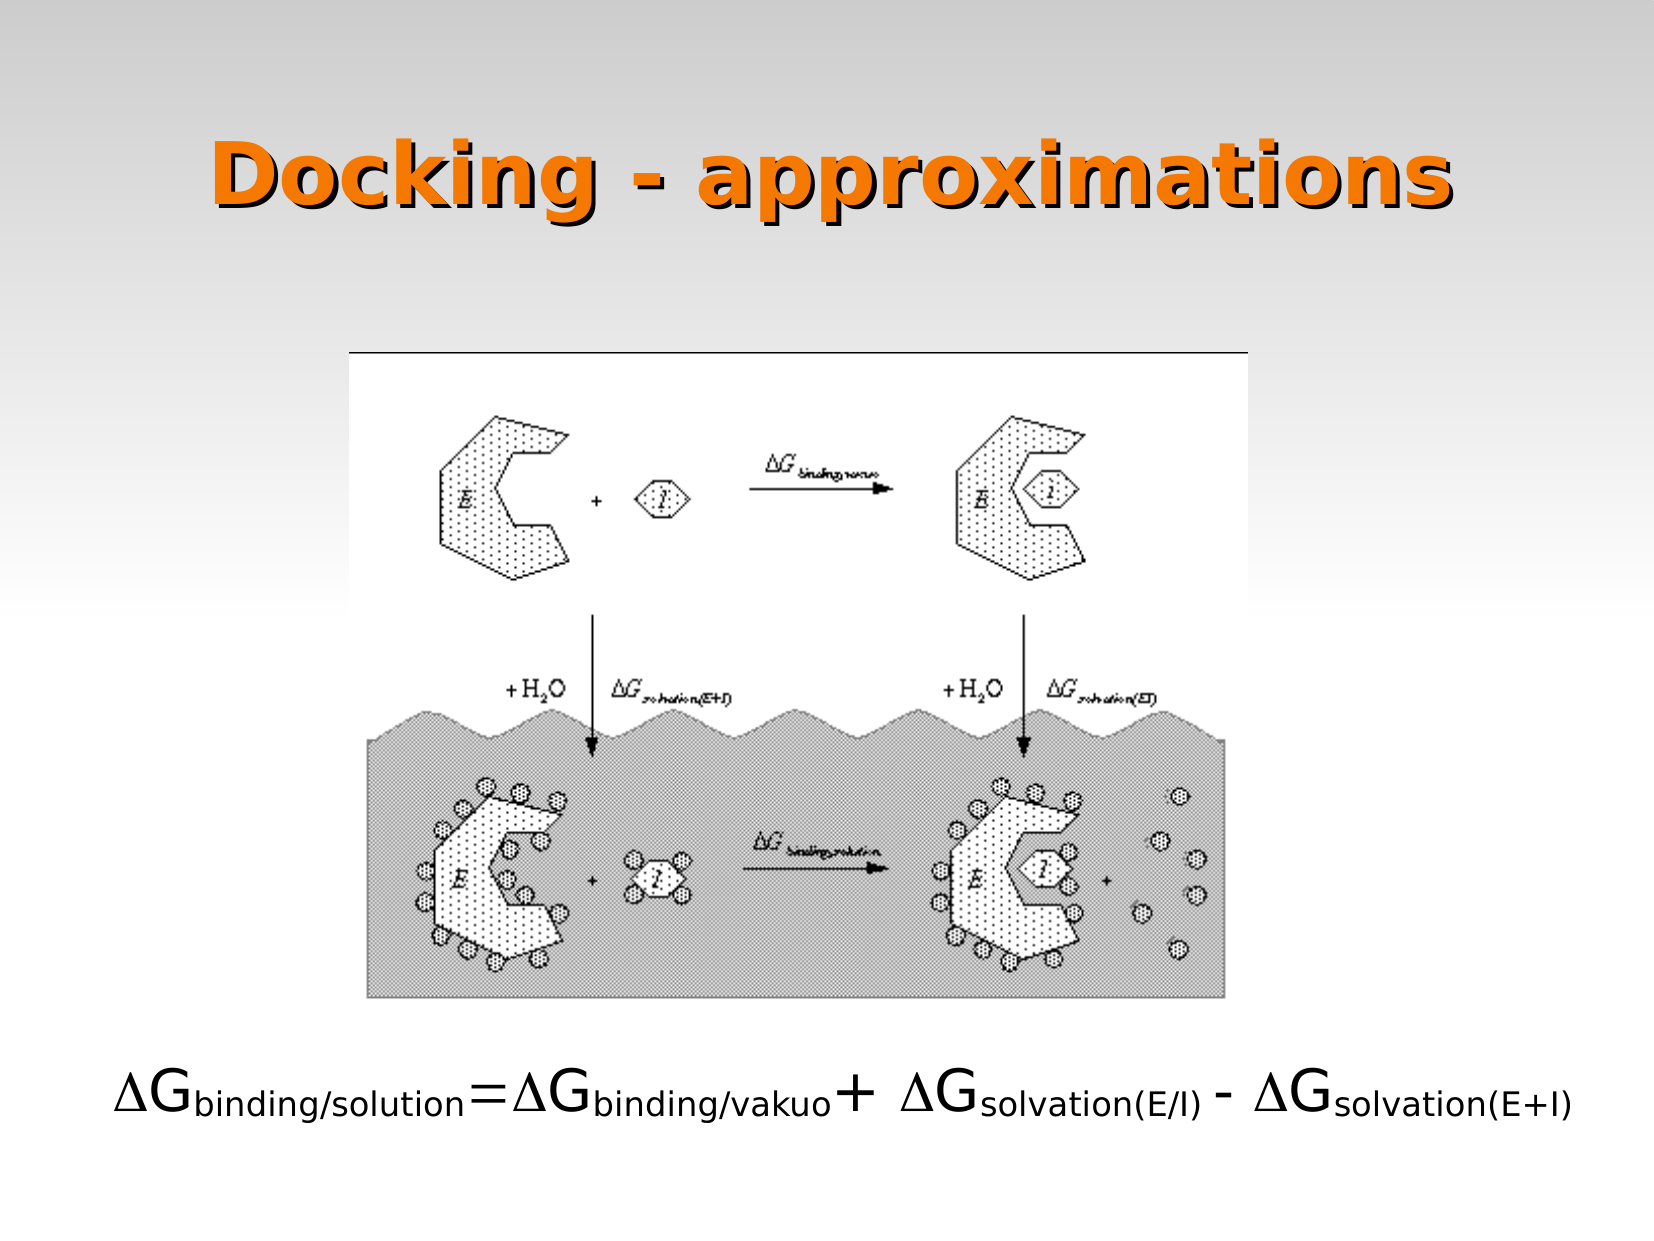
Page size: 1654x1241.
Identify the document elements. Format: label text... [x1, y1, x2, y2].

text_box DGbinding/solution=DGbinding/vakuo+ DGsolvation(E/I) - DGsolvation(E+I) [97, 1050, 1574, 1157]
picture [349, 352, 1248, 1013]
title Docking - approximations [86, 70, 1576, 278]
